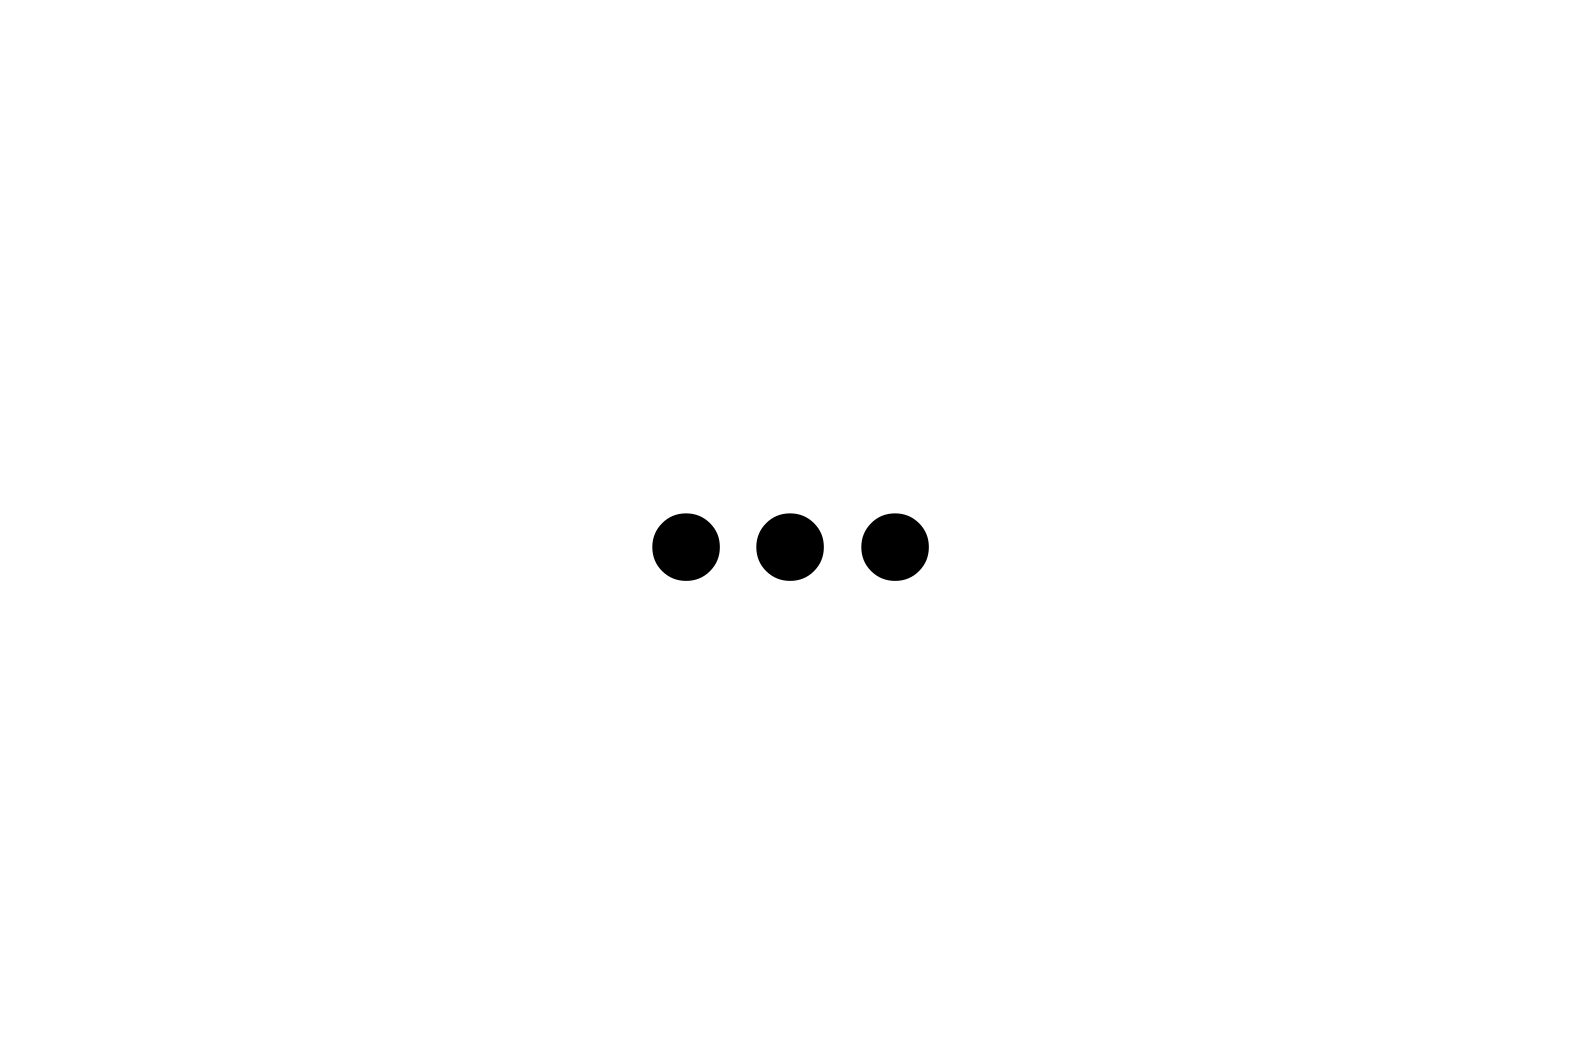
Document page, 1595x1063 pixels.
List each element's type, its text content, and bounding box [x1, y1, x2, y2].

text_box ... [620, 196, 1329, 674]
